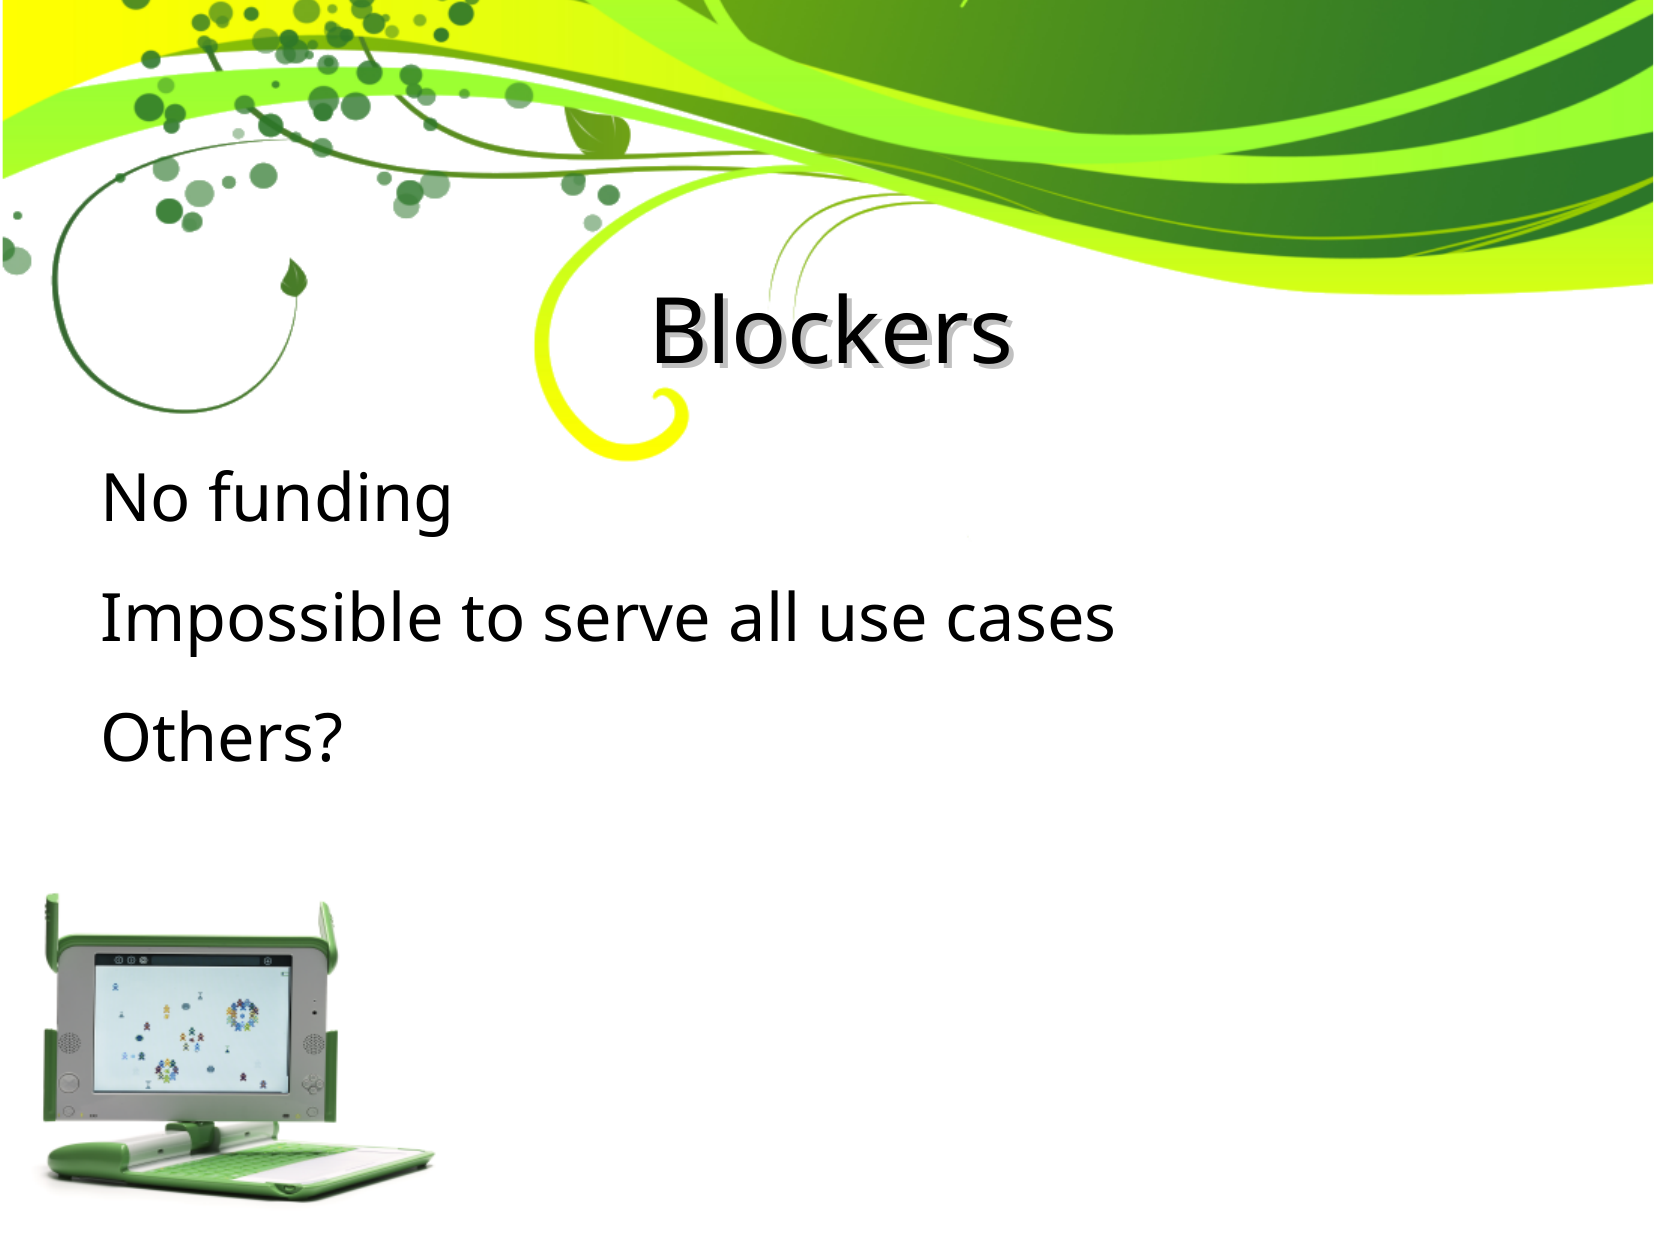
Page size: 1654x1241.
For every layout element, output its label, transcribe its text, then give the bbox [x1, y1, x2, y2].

picture [0, 0, 1654, 1241]
title Blockers [87, 225, 1576, 433]
list No funding Impossible to serve all use cases Others? [82, 450, 1571, 1109]
